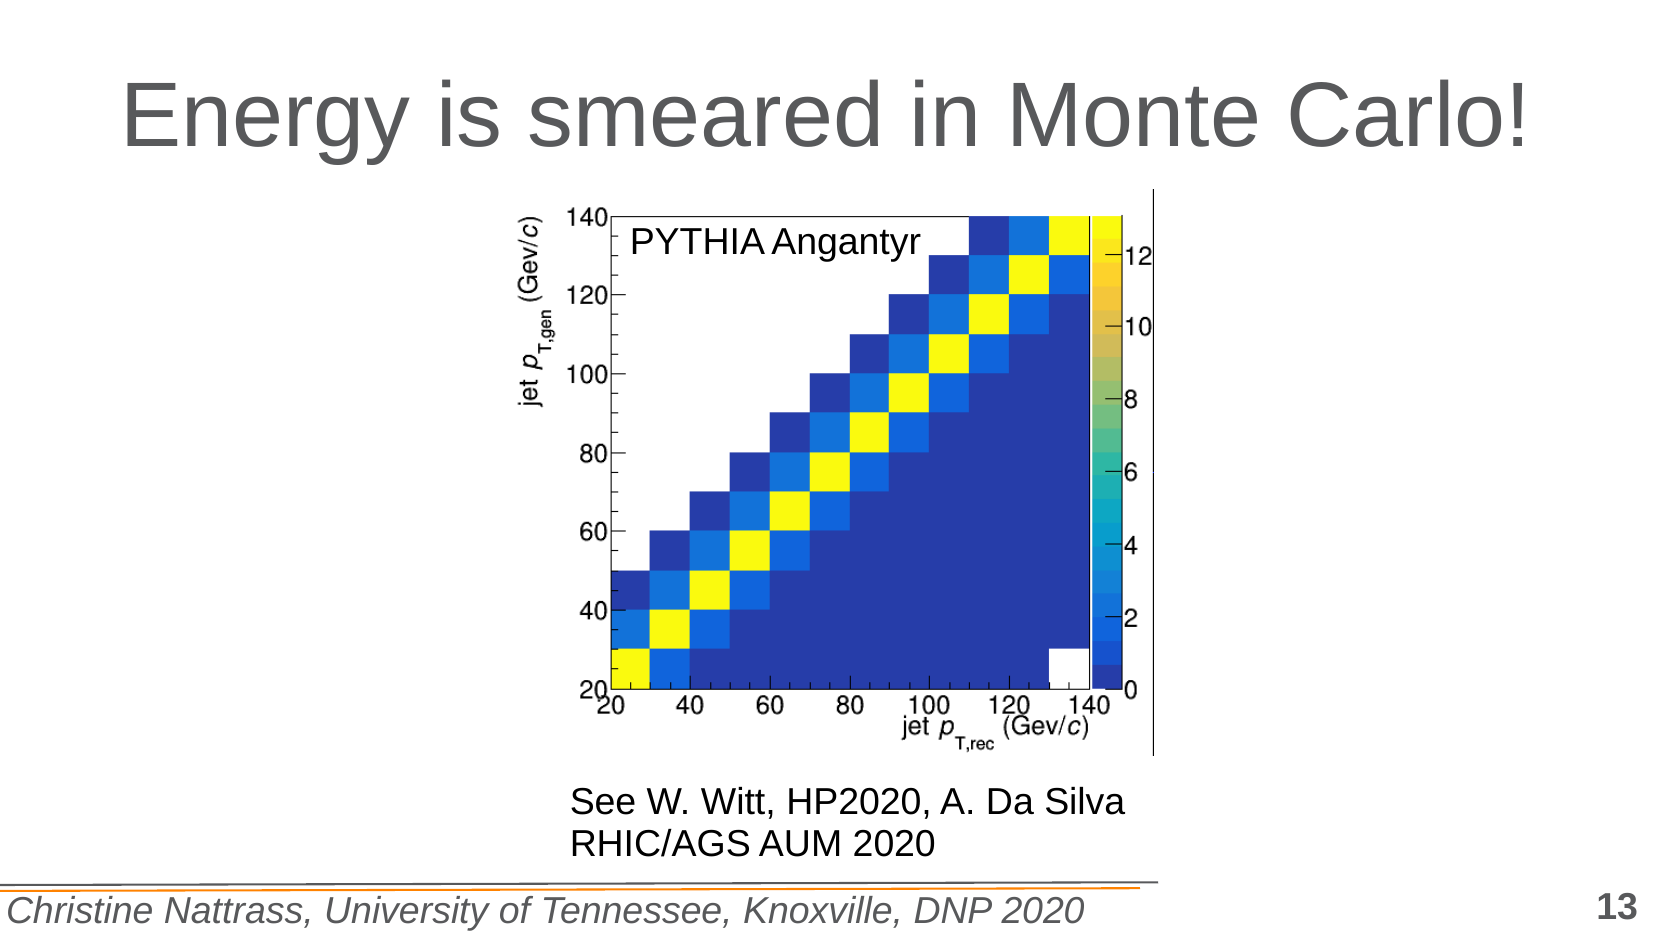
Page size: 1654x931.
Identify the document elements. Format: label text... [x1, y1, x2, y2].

title Energy is smeared in Monte Carlo! [82, 37, 1571, 193]
text_box PYTHIA Angantyr [615, 212, 1126, 270]
text_box See W. Witt, HP2020, A. Da Silva RHIC/AGS AUM 2020 [555, 731, 1156, 931]
picture [510, 189, 1154, 756]
